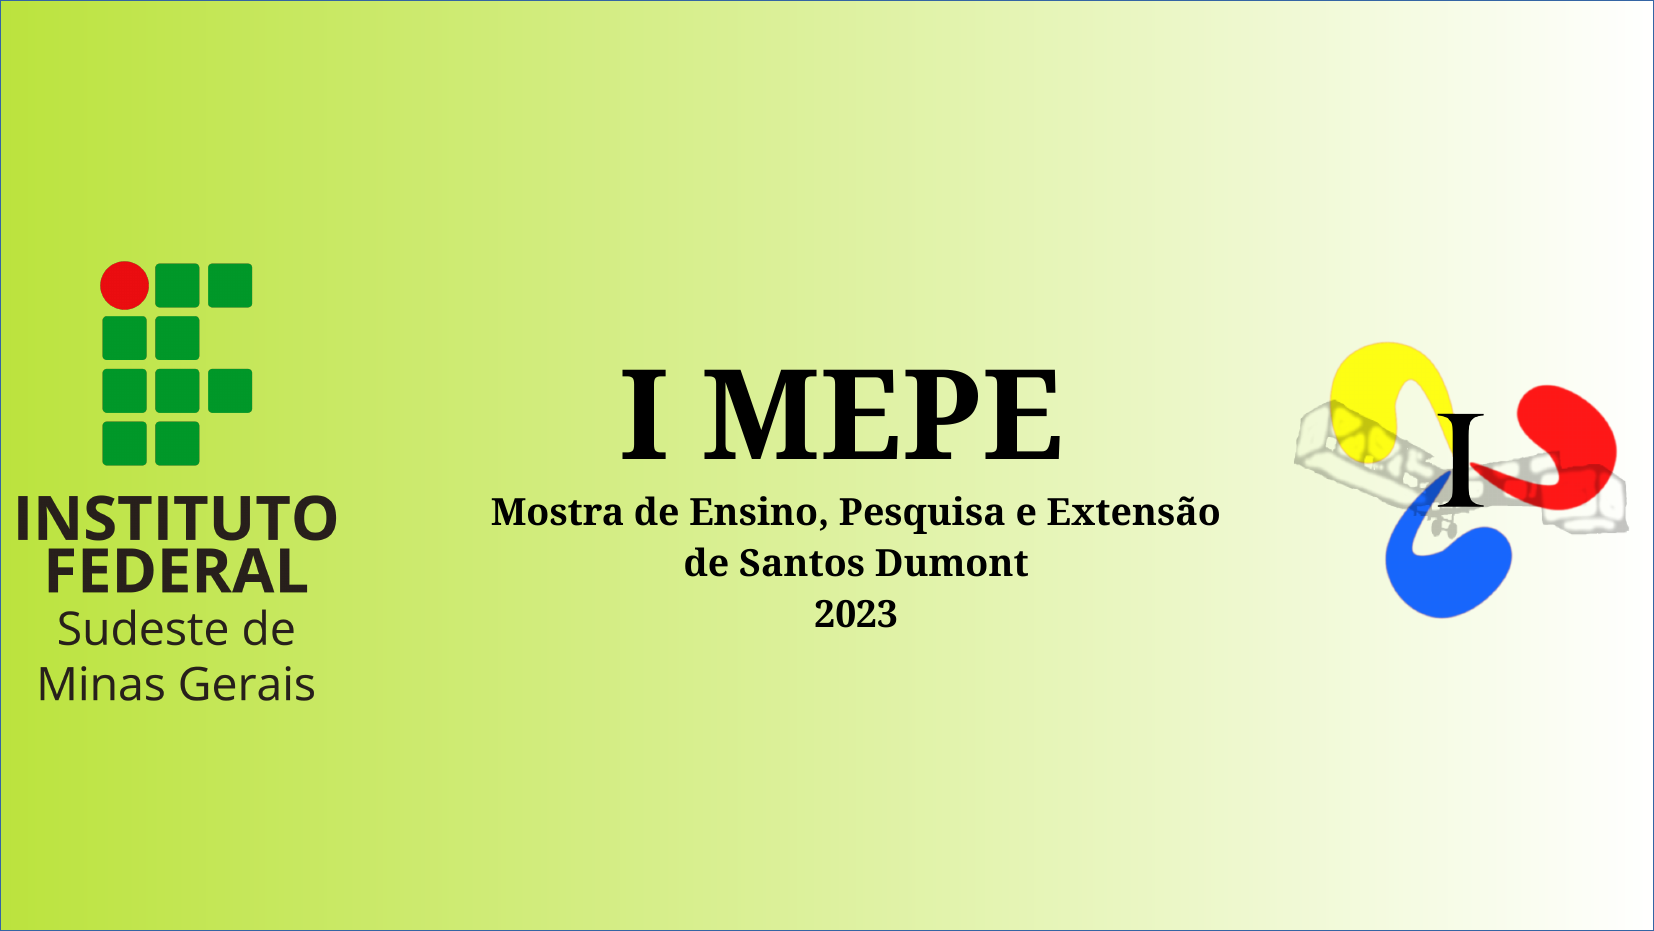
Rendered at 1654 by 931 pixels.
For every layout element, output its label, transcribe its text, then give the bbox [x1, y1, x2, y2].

text_box Mostra de Ensino, Pesquisa e Extensão de Santos Dumont 2023 [472, 478, 1241, 662]
text_box [0, 0, 1654, 931]
text_box I MEPE [472, 318, 1211, 478]
picture [0, 252, 367, 721]
picture [1274, 234, 1631, 739]
